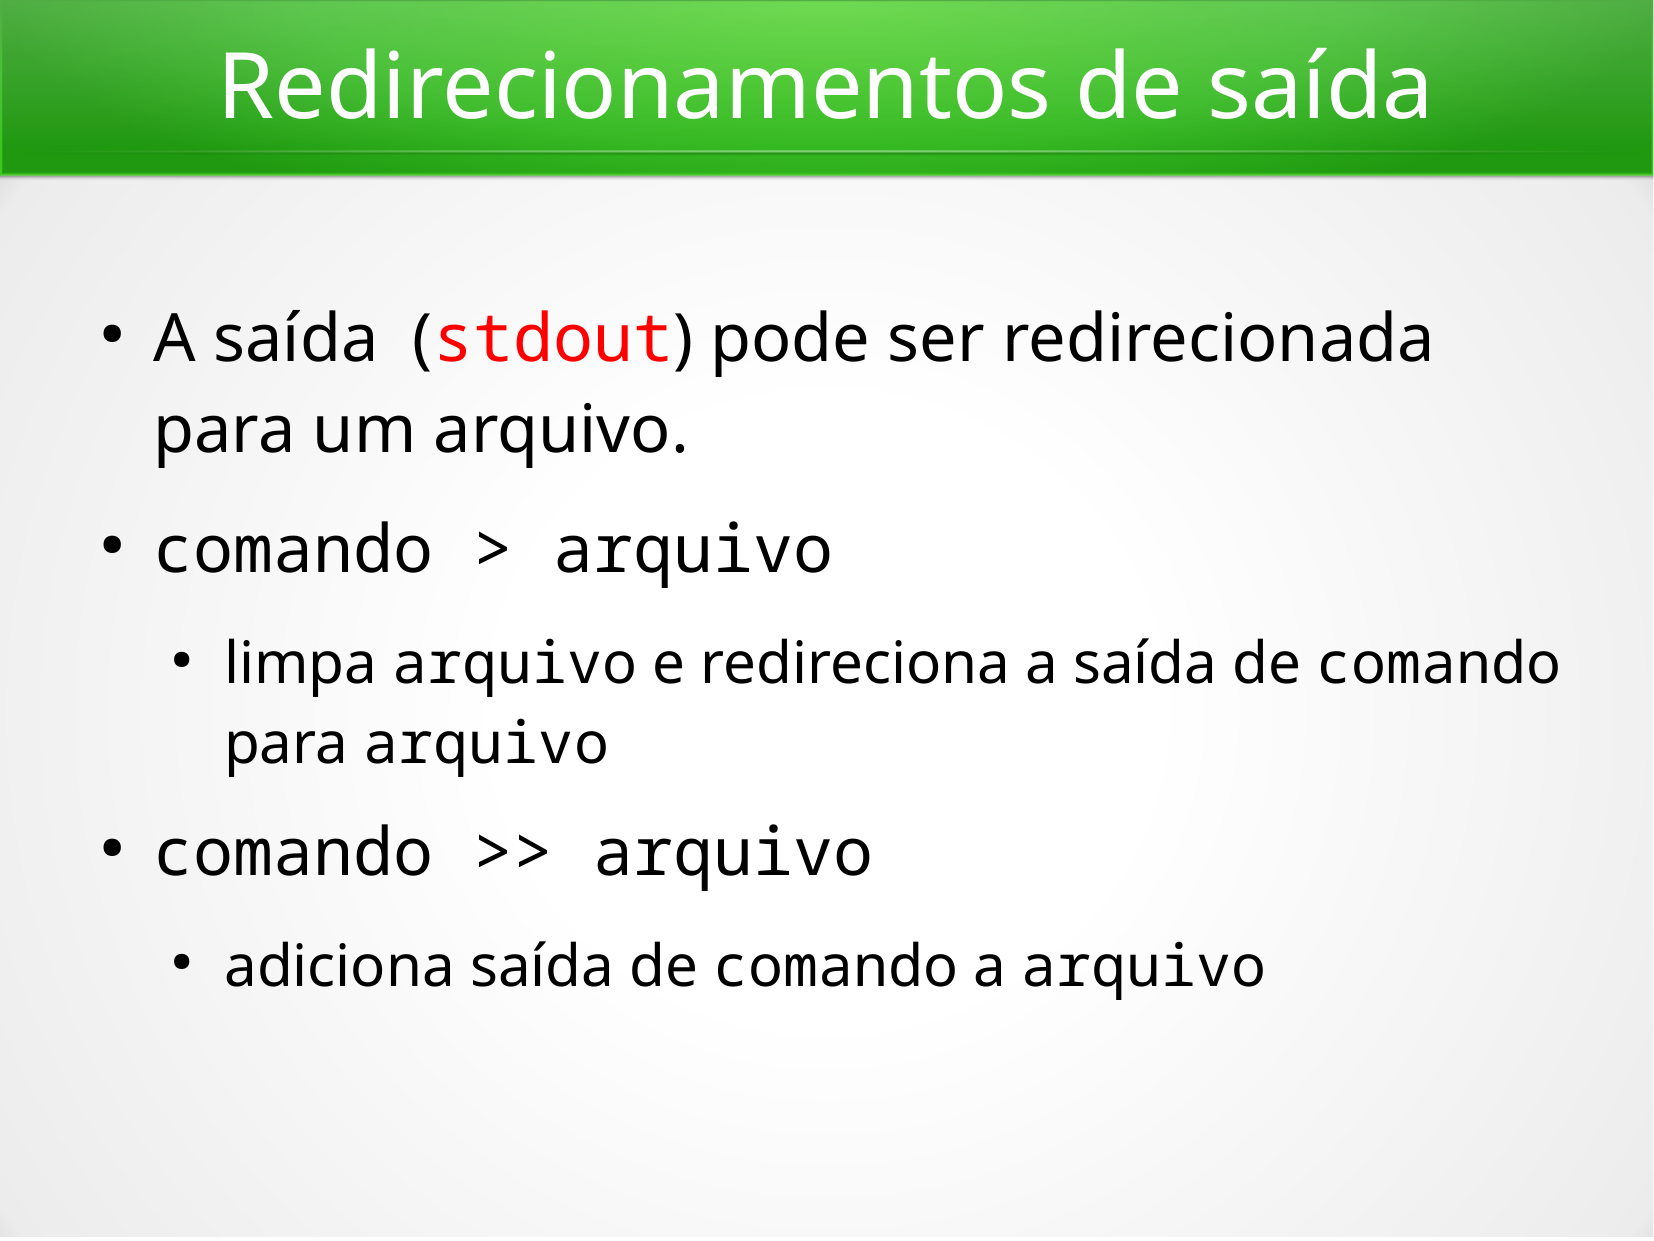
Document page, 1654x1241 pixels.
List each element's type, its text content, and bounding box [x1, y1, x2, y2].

title Redirecionamentos de saída [82, 11, 1571, 154]
picture [0, 0, 1654, 1237]
list A saída (stdout) pode ser redirecionada para um arquivo. comando > arquivo limpa arquivo e redireciona a saída de comando para arquivo comando >> arquivo adiciona saída de comando a arquivo [82, 290, 1571, 1010]
